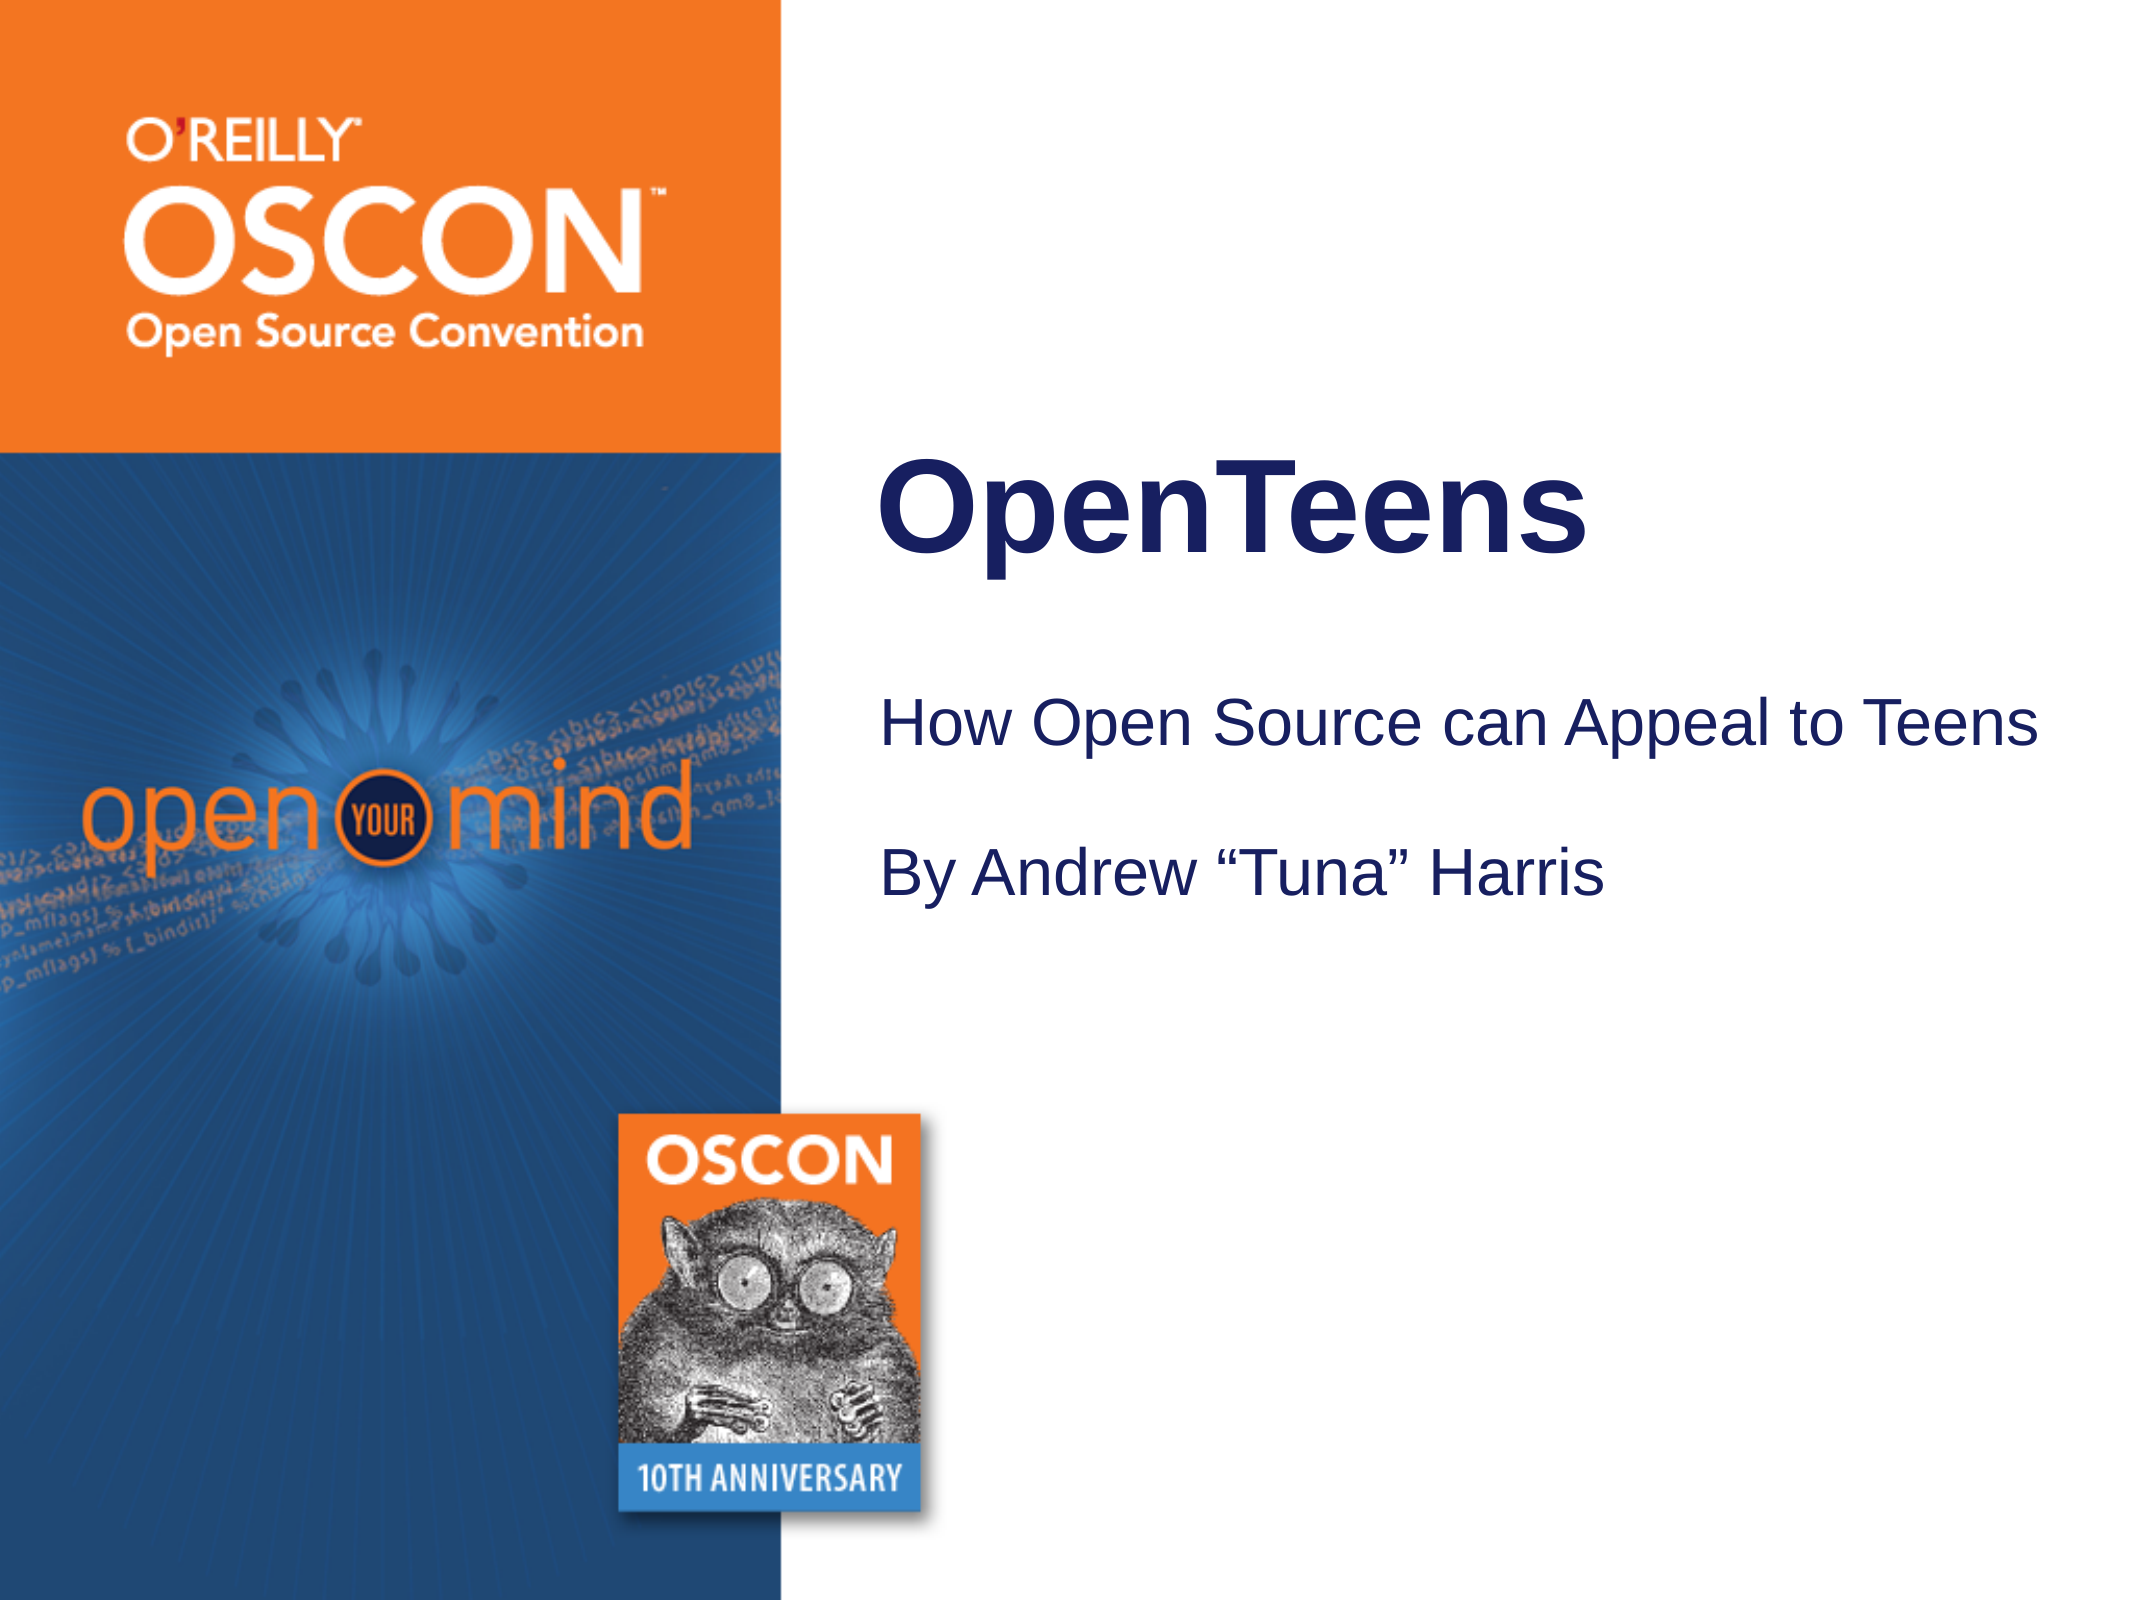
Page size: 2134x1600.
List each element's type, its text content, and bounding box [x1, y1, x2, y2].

list How Open Source can Appeal to Teens By Andrew “Tuna” Harris [879, 685, 2134, 911]
title OpenTeens [875, 334, 2134, 679]
picture [0, 0, 2134, 1600]
